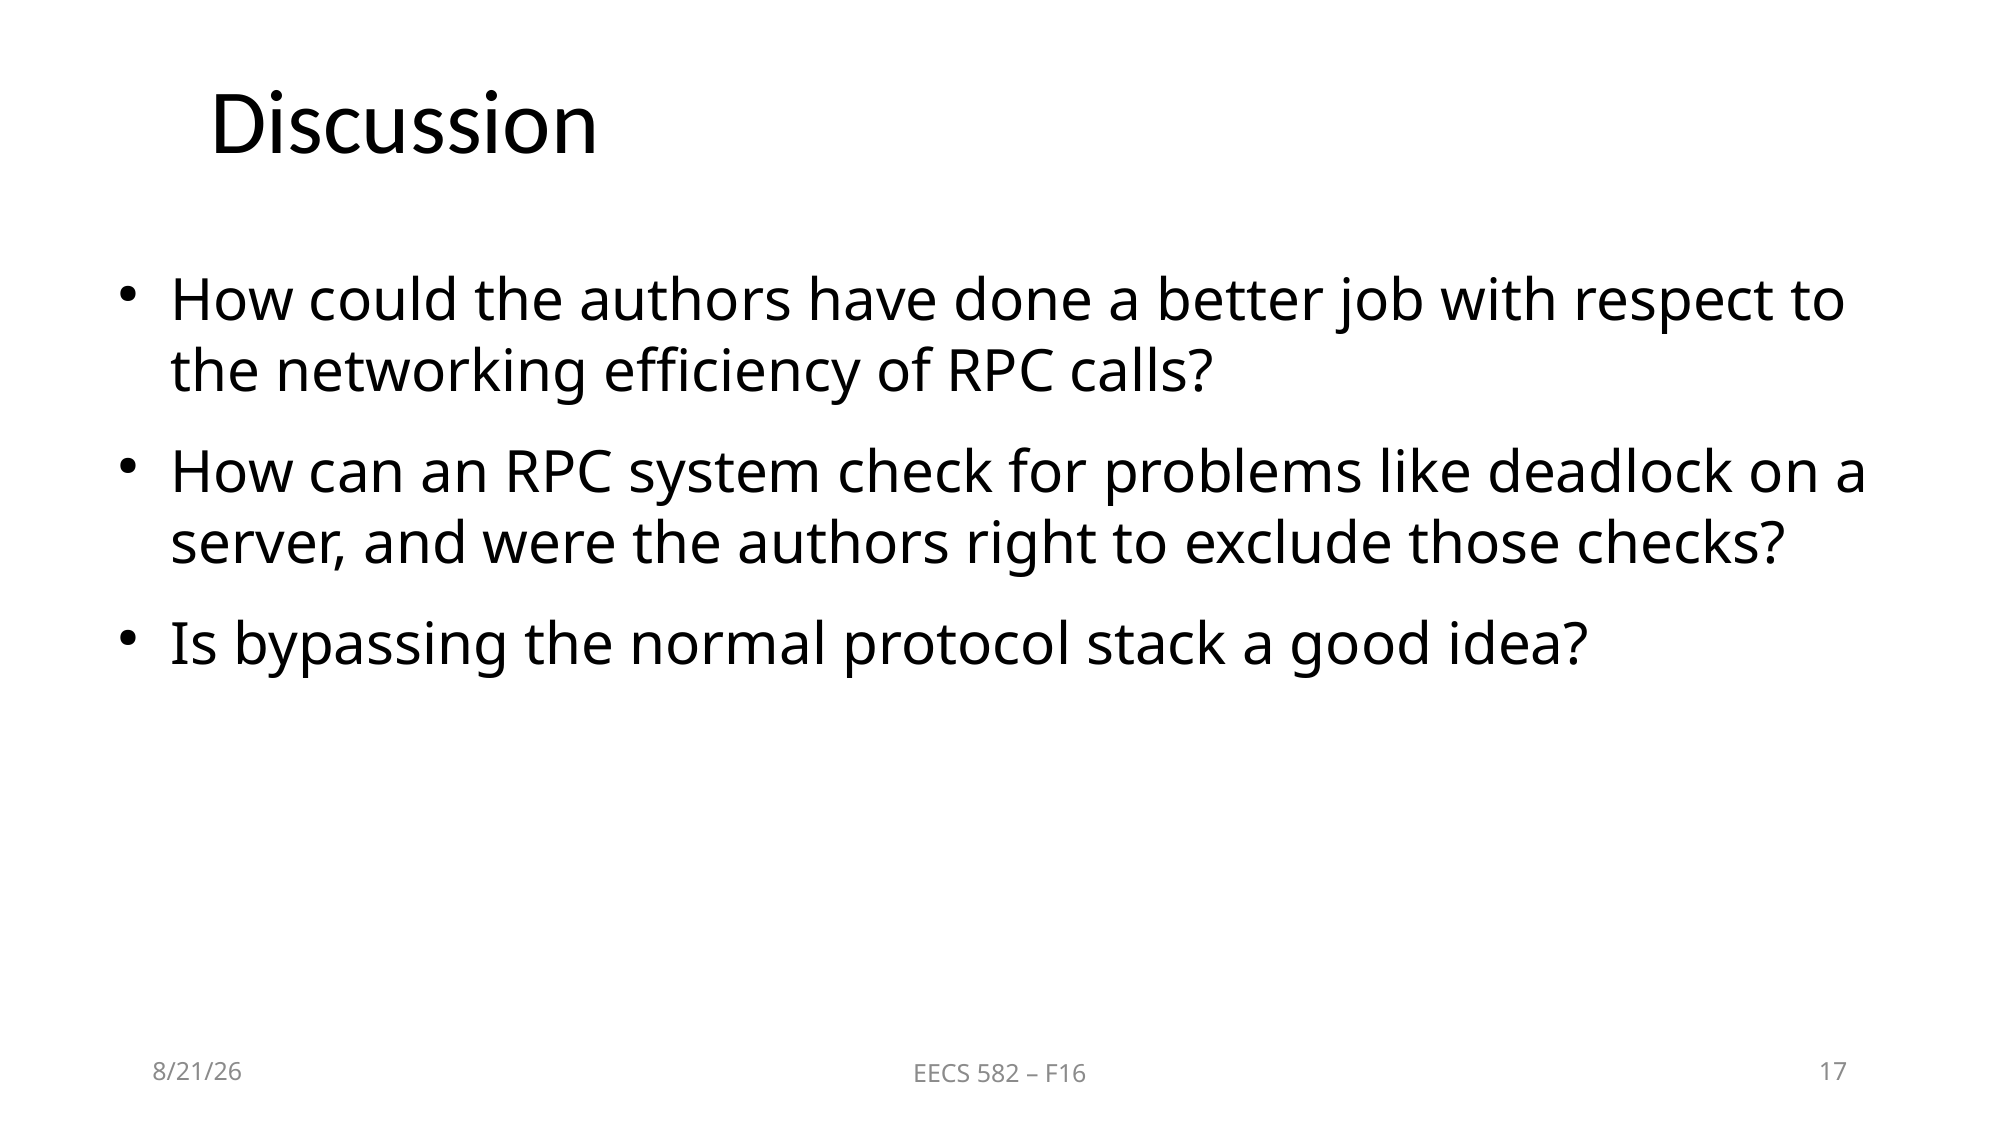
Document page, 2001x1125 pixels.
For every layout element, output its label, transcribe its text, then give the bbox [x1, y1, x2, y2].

title Discussion [210, 0, 1710, 263]
list How could the authors have done a better job with respect to the networking efficiency of RPC calls? How can an RPC system check for problems like deadlock on a server, and were the authors right to exclude those checks? Is bypassing the normal protocol stack a good idea? [99, 263, 1900, 916]
